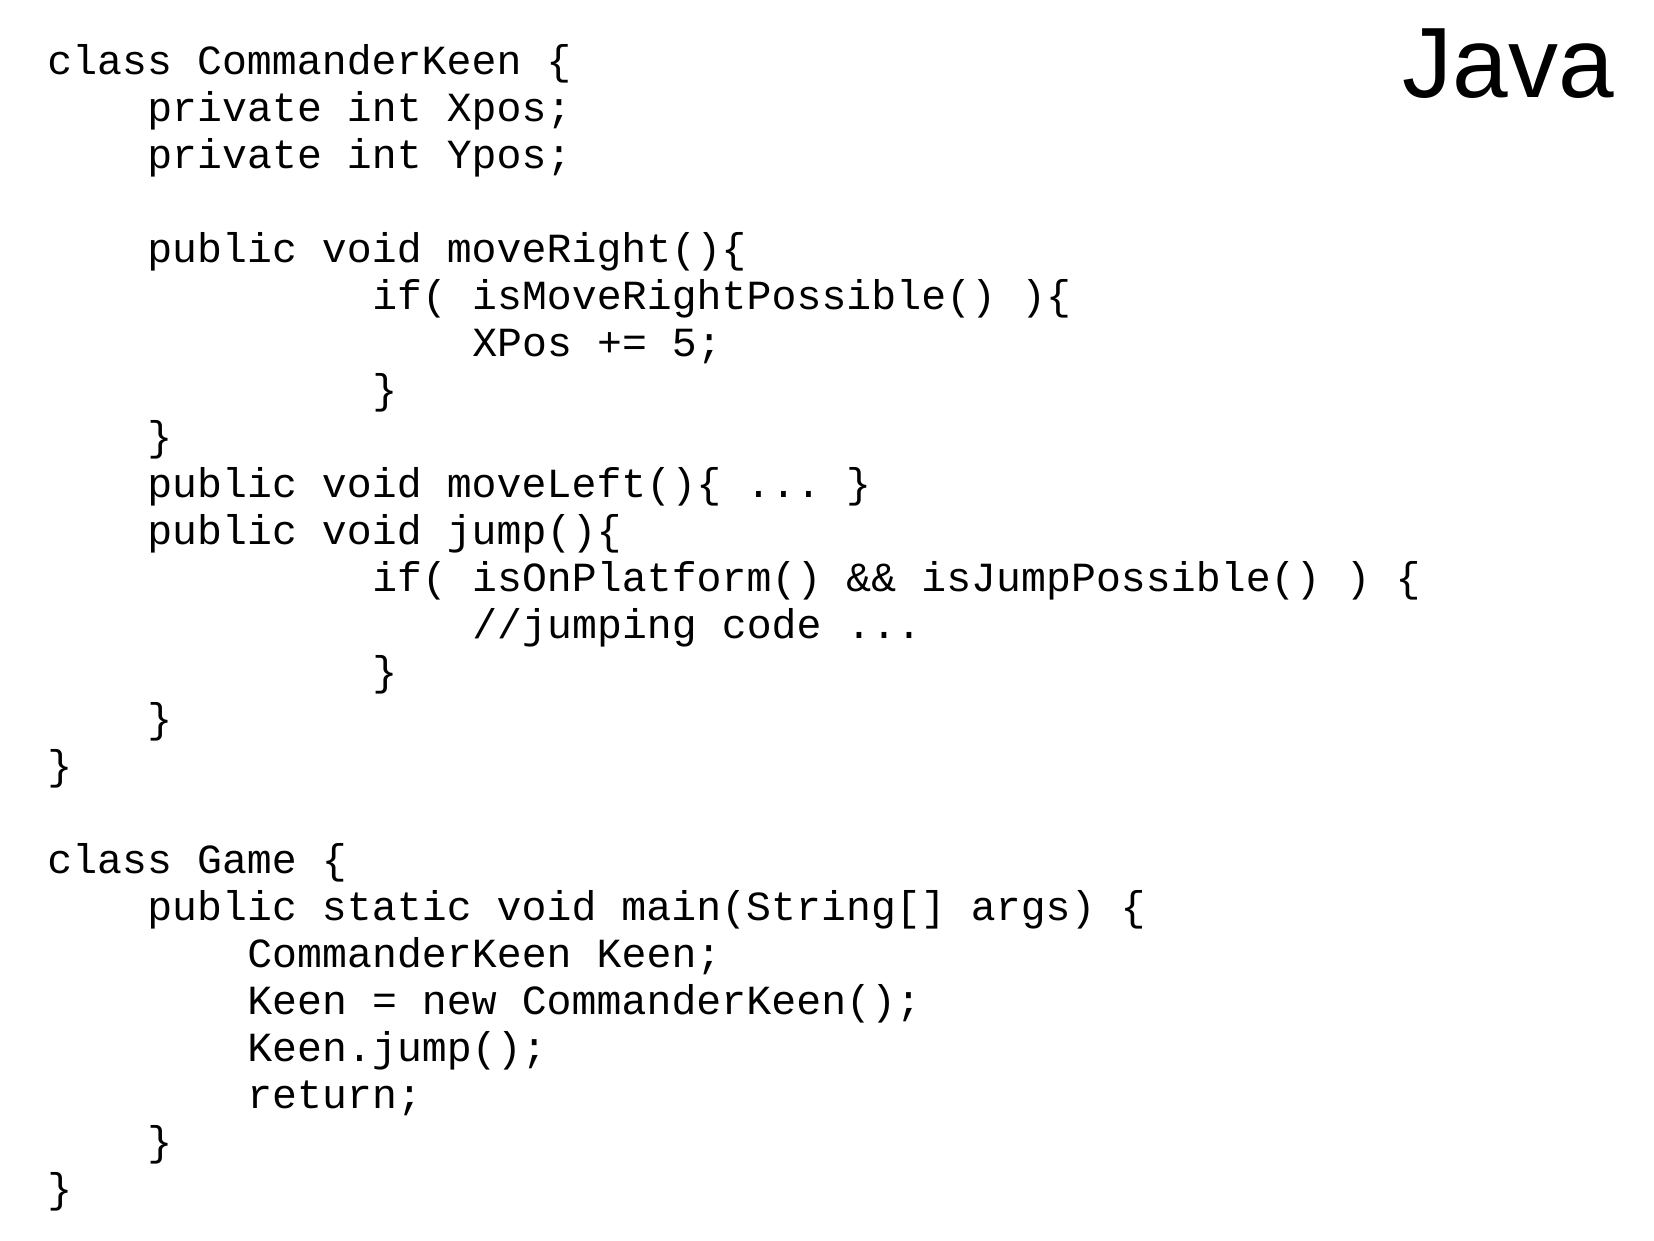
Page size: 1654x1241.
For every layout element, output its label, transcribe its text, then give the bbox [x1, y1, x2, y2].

text_box Java [1388, 0, 1654, 140]
text_box class CommanderKeen { private int Xpos; private int Ypos; public void moveRight(){ if( isMoveRightPossible() ){ XPos += 5; } } public void moveLeft(){ ... } public void jump(){ if( isOnPlatform() && isJumpPossible() ) { //jumping code ... } } } class Game { public static void main(String[] args) { CommanderKeen Keen; Keen = new CommanderKeen(); Keen.jump(); return; } } [32, 32, 1438, 1199]
